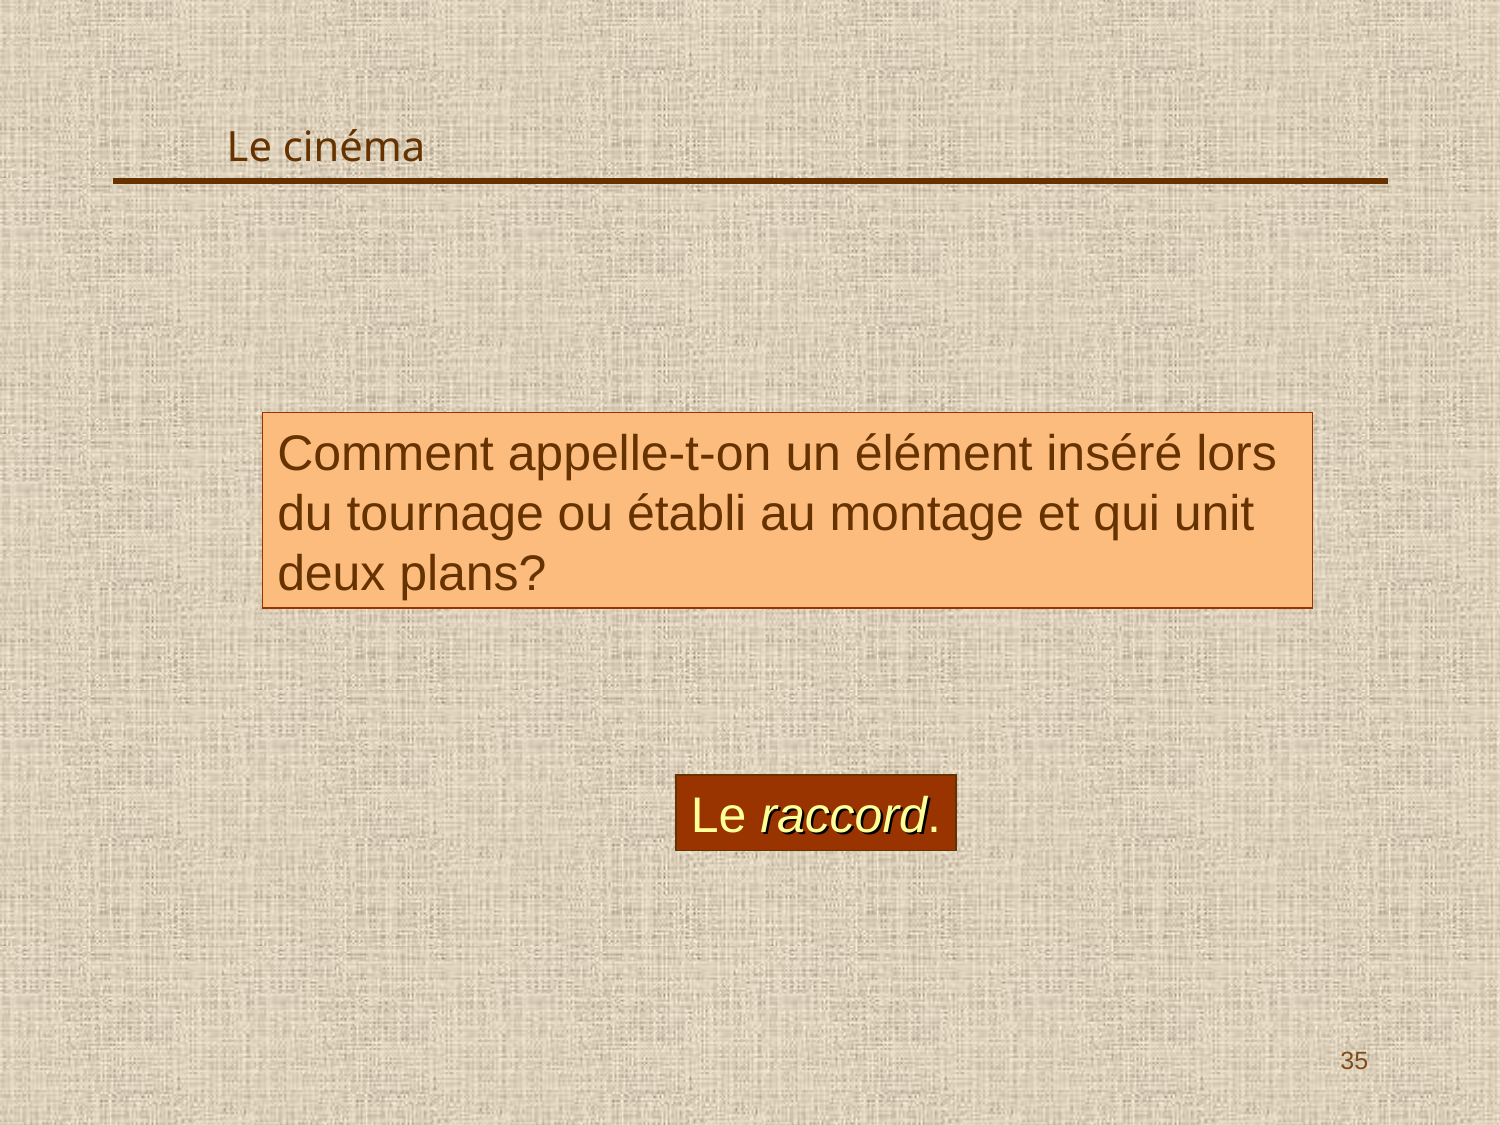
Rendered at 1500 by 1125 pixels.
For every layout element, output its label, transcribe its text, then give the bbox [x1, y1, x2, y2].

text_box Le raccord. [676, 774, 957, 851]
text_box Comment appelle-t-on un élément inséré lors du tournage ou établi au montage et qui unit deux plans? [262, 412, 1313, 608]
text_box Le cinéma [211, 112, 441, 178]
picture [0, 0, 1500, 1125]
